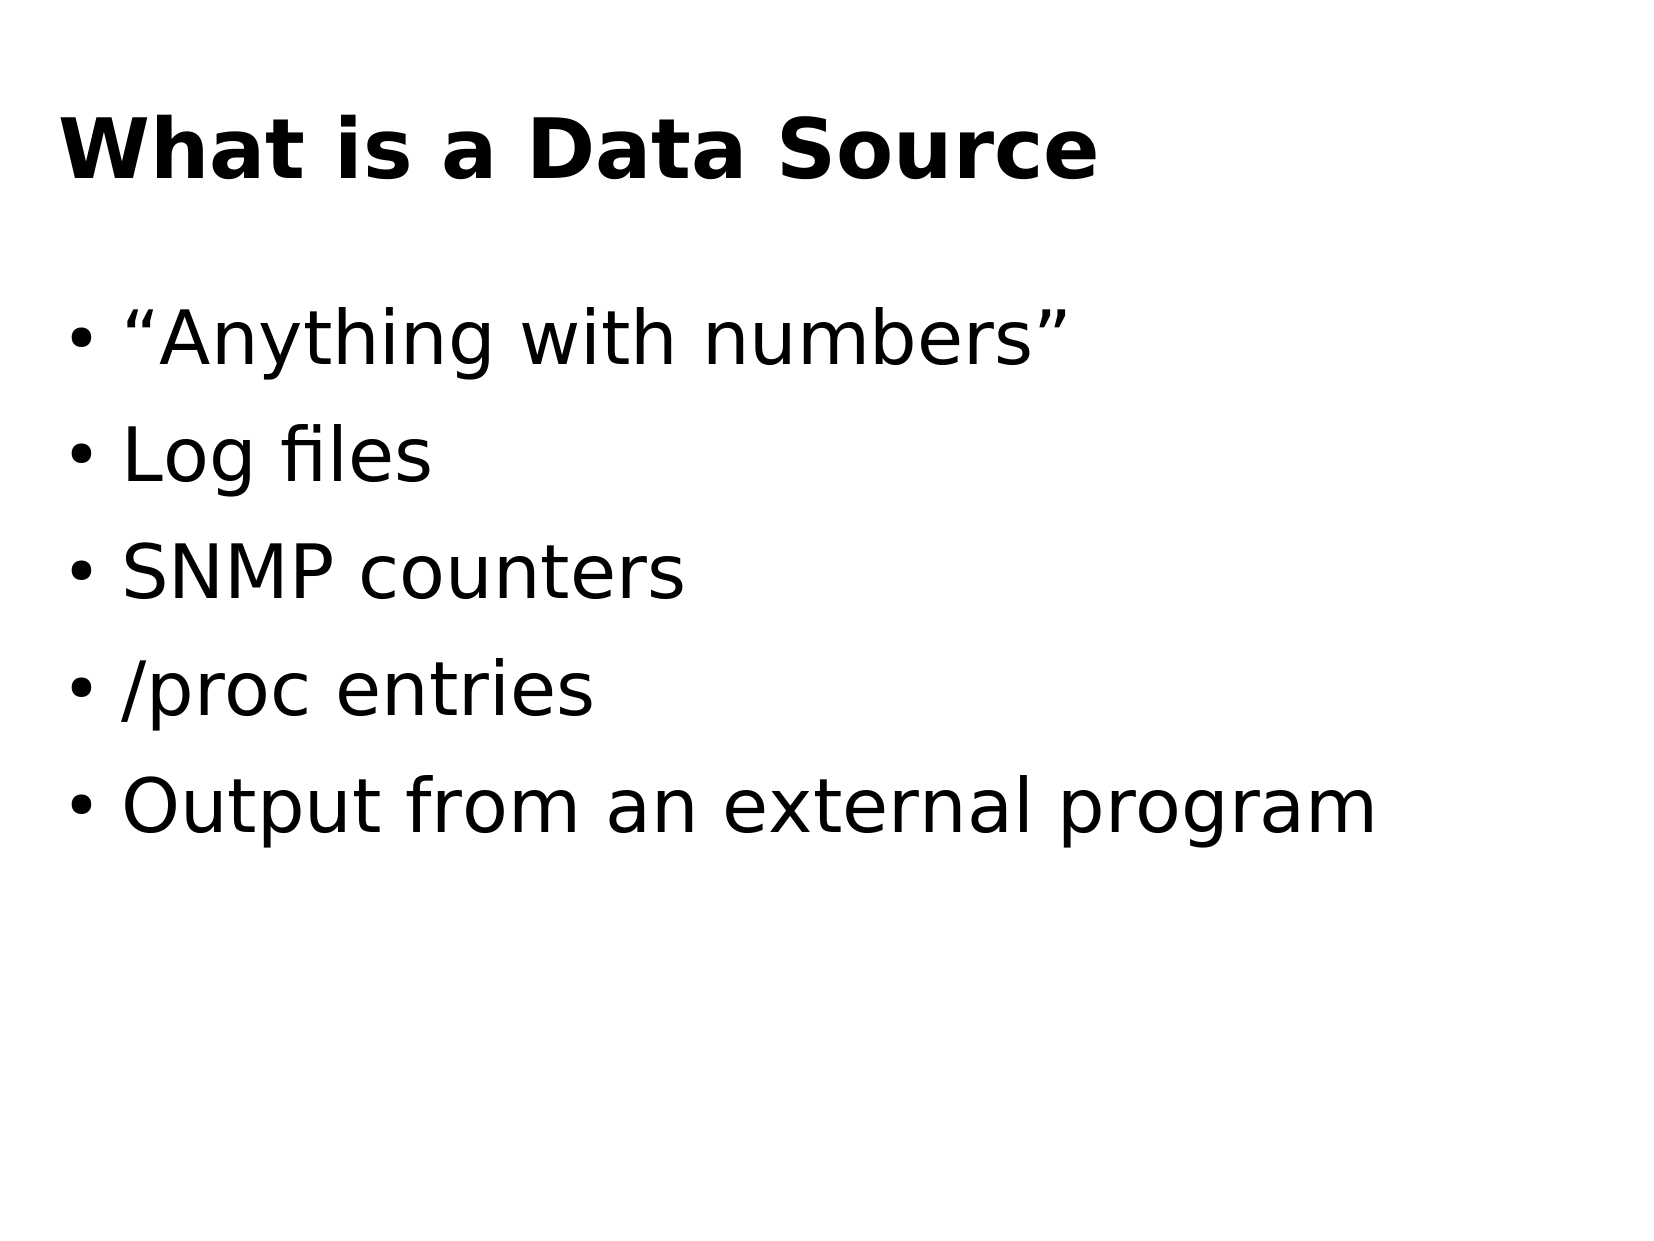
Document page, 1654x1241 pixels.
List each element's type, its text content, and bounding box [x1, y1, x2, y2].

title What is a Data Source [59, 75, 1607, 225]
list “Anything with numbers” Log files SNMP counters /proc entries Output from an external program [50, 295, 1571, 1099]
